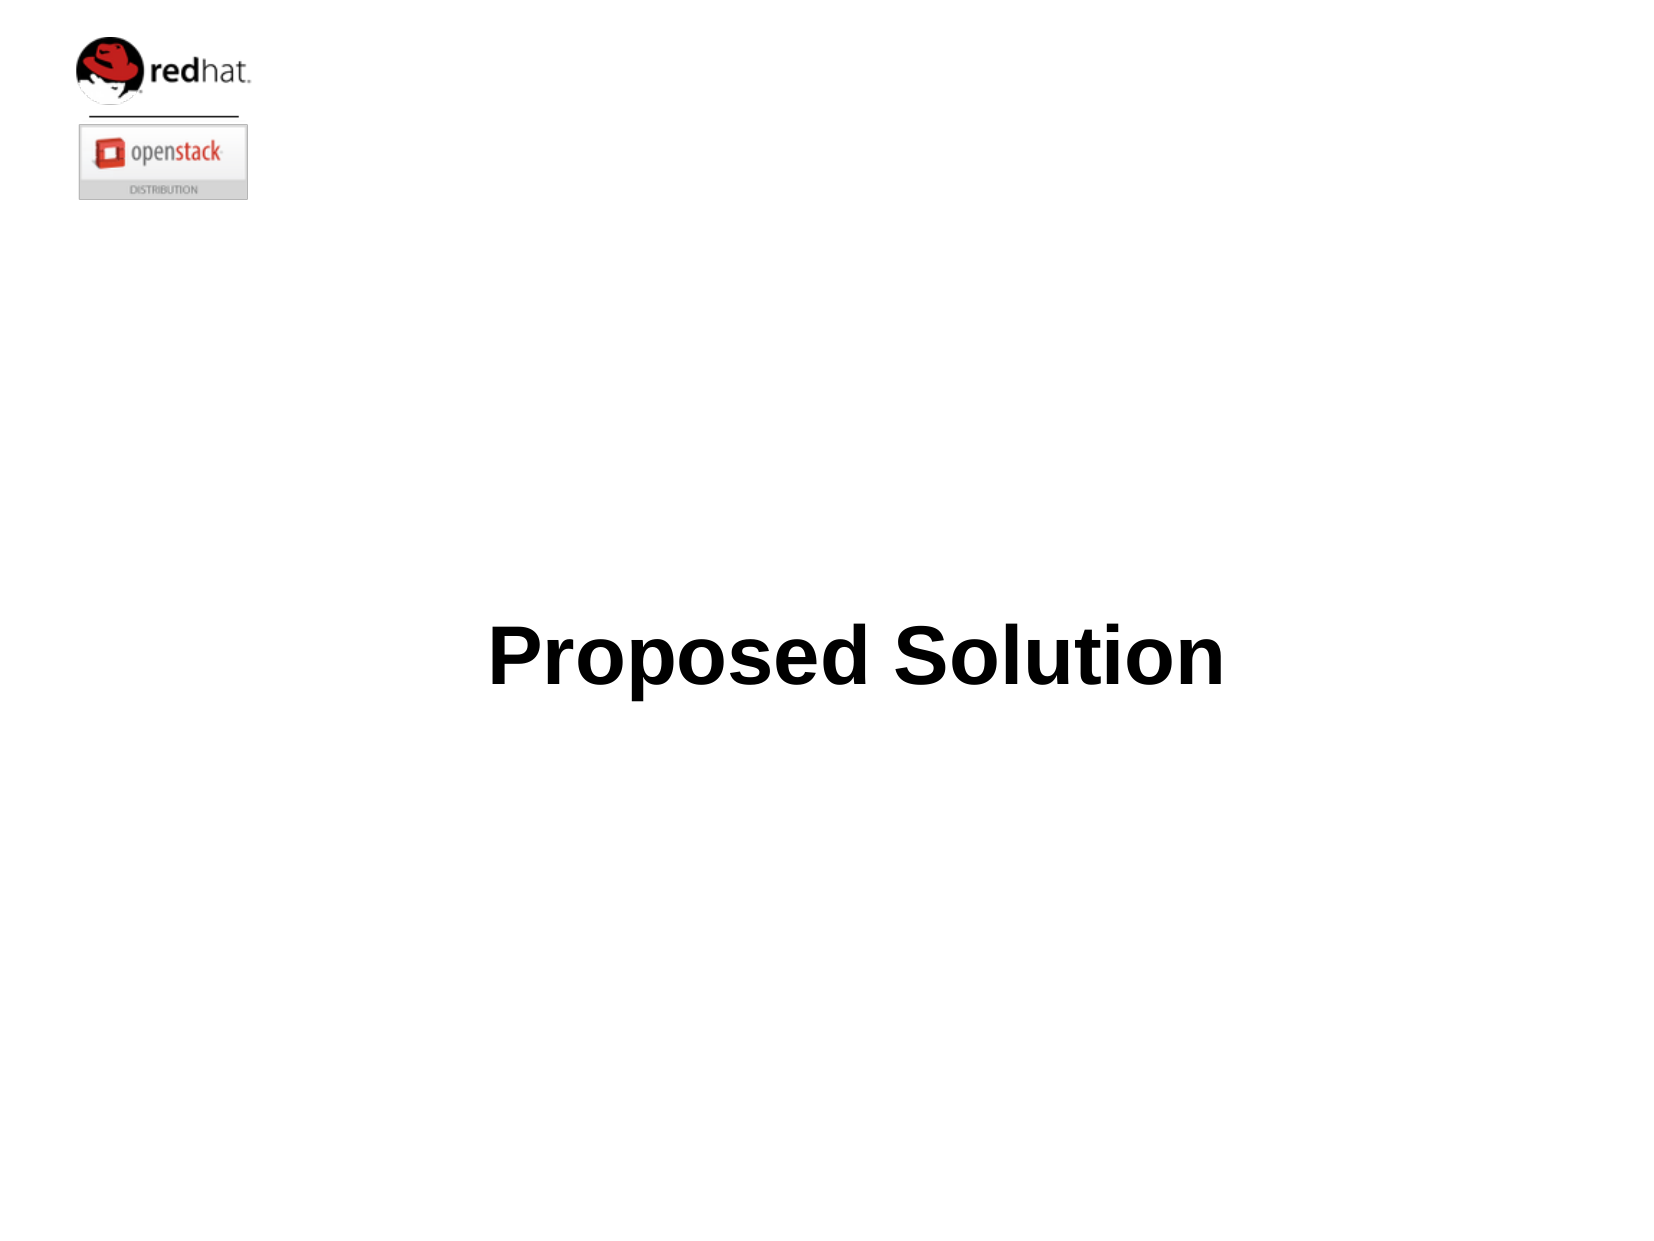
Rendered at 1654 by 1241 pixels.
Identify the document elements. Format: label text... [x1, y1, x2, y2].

picture [75, 37, 252, 204]
title Proposed Solution [487, 562, 1238, 750]
